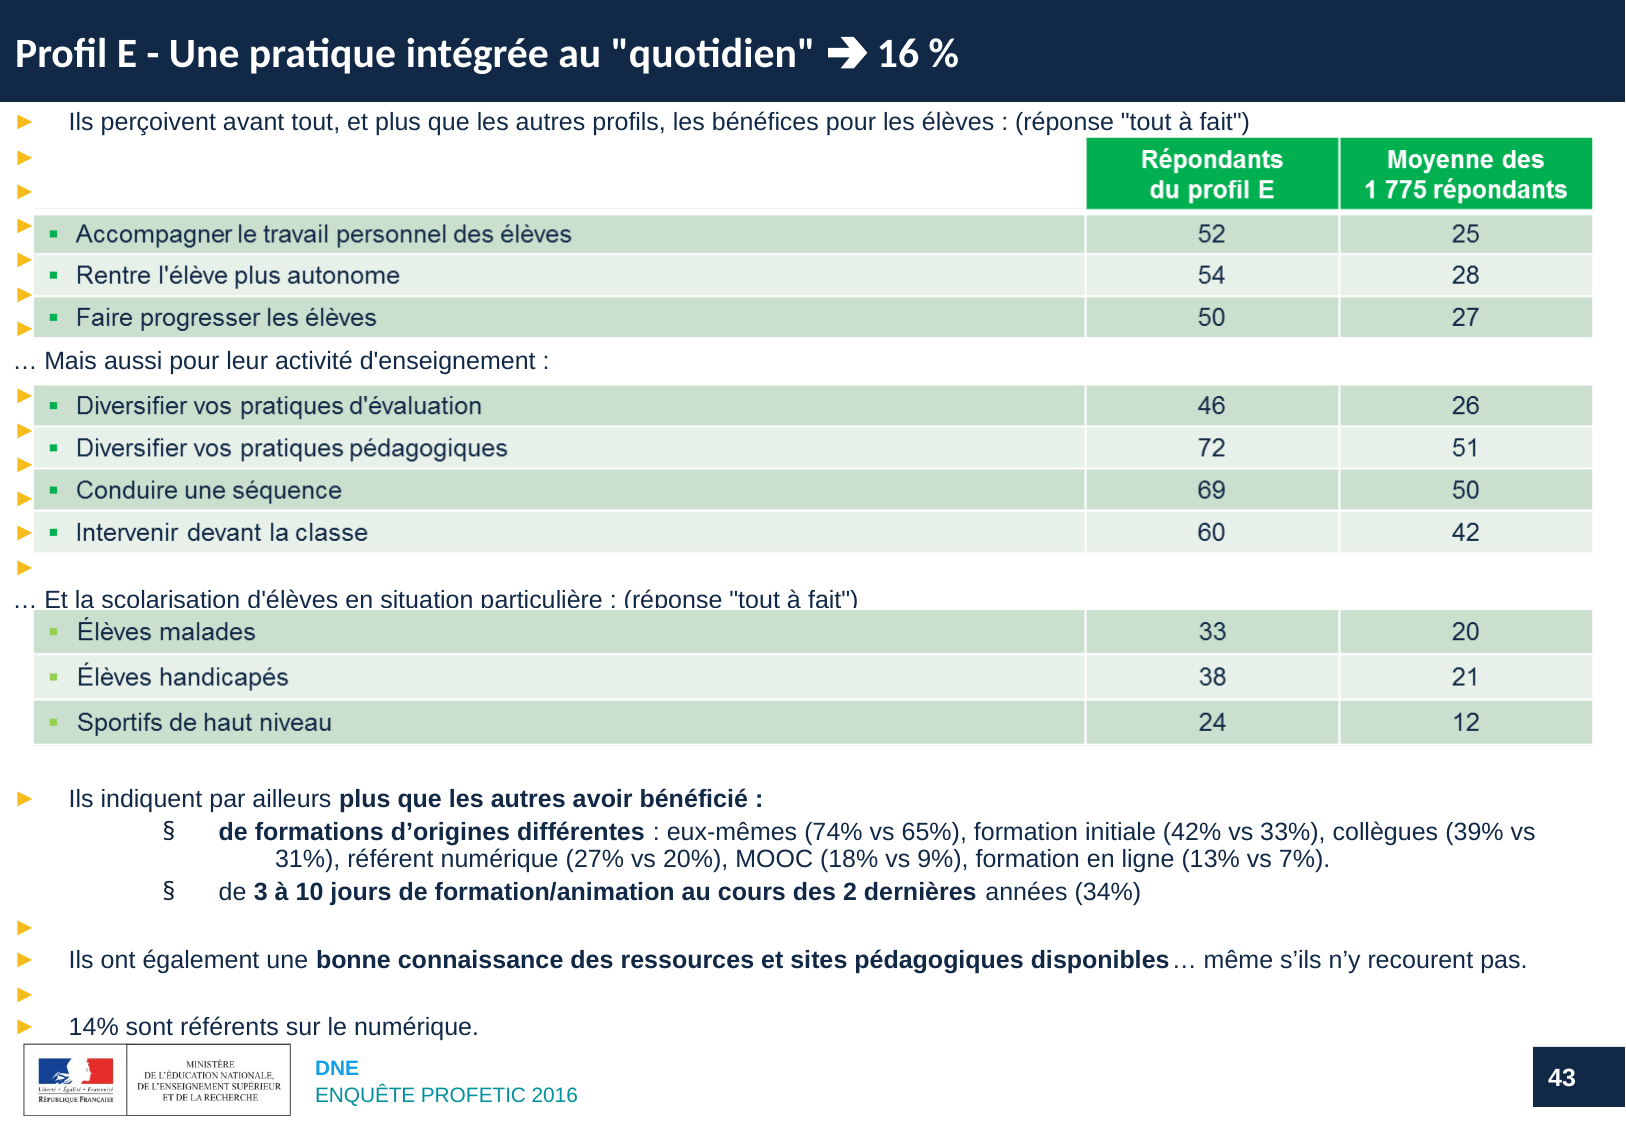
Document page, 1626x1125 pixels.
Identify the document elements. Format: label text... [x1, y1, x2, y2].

list Ils perçoivent avant tout, et plus que les autres profils, les bénéfices pour les élèves : (réponse "tout à fait") … Mais aussi pour leur activité d'enseignement : … Et la scolarisation d'élèves en situation particulière : (réponse "tout à fait") Ils indiquent par ailleurs plus que les autres avoir bénéficié : de formations d’origines différentes : eux-mêmes (74% vs 65%), formation initiale (42% vs 33%), collègues (39% vs 31%), référent numérique (27% vs 20%), MOOC (18% vs 9%), formation en ligne (13% vs 7%). de 3 à 10 jours de formation/animation au cours des 2 dernières années (34%) Ils ont également une bonne connaissance des ressources et sites pédagogiques disponibles… même s’ils n’y recourent pas. 14% sont référents sur le numérique. [0, 102, 1623, 1059]
picture [32, 137, 1594, 348]
title Profil E - Une pratique intégrée au "quotidien"  16 % [0, 0, 1625, 102]
picture [32, 382, 1594, 561]
text_box 43 [1533, 1046, 1625, 1107]
picture [32, 608, 1594, 752]
